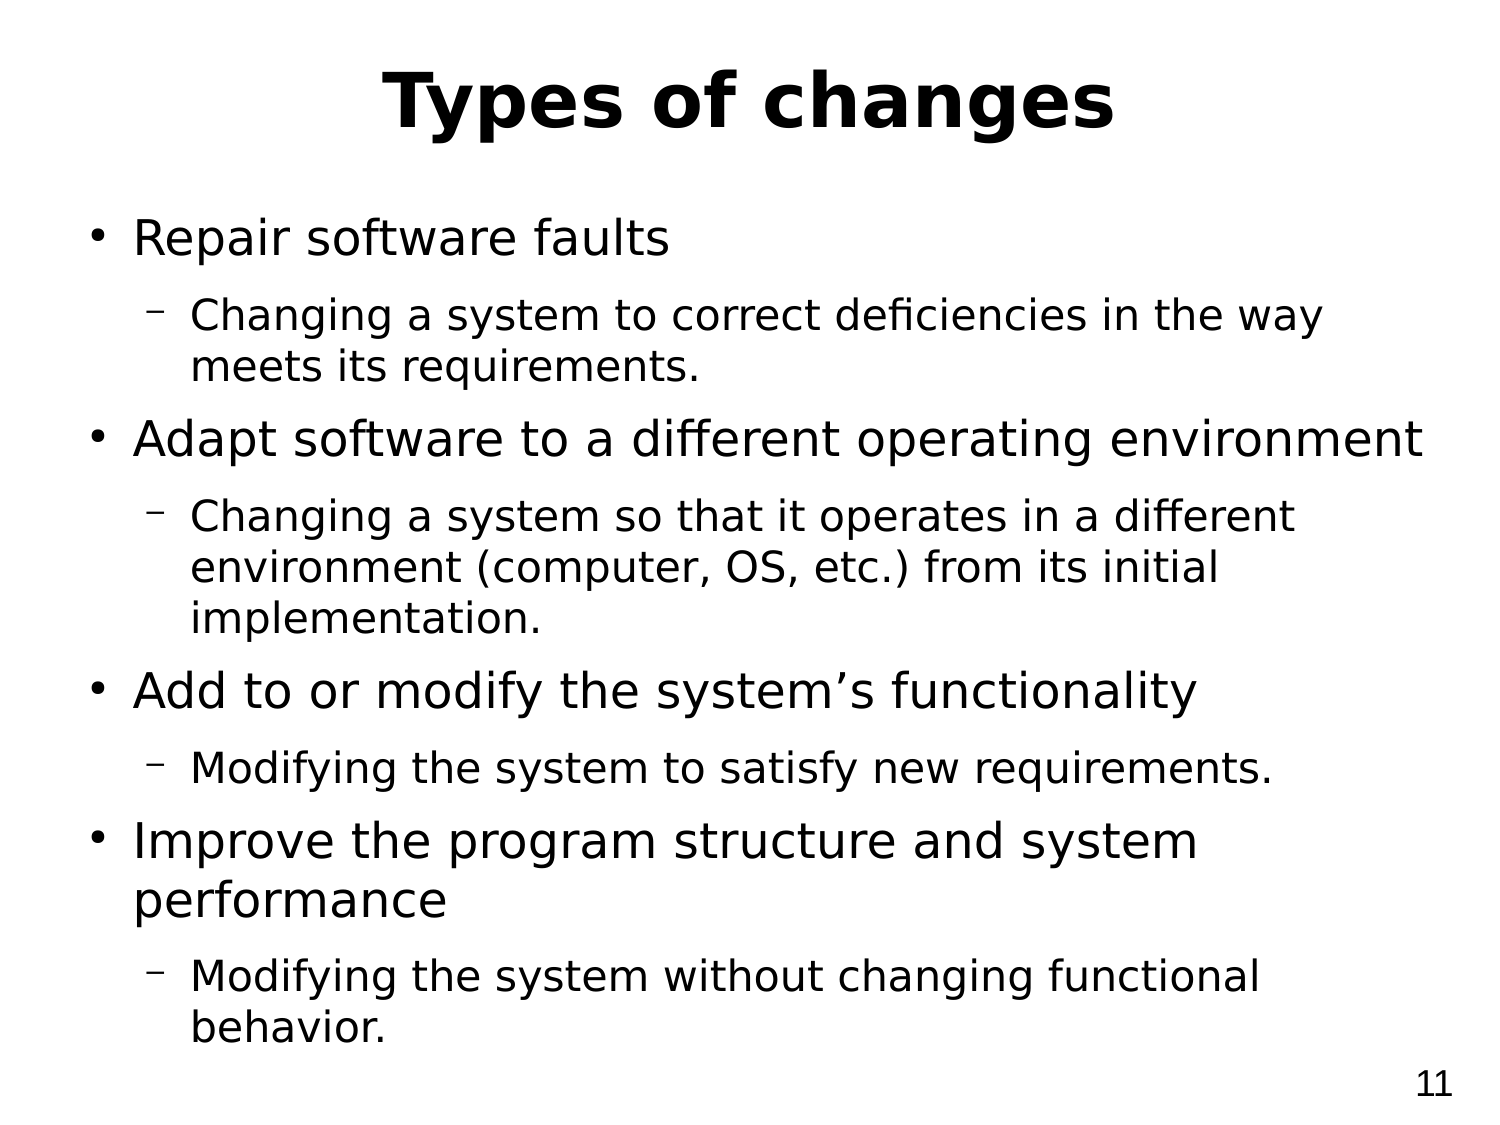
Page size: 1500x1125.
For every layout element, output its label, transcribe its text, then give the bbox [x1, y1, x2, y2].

title Types of changes [75, 44, 1425, 177]
list Repair software faults Changing a system to correct deficiencies in the way meets its requirements. Adapt software to a different operating environment Changing a system so that it operates in a different environment (computer, OS, etc.) from its initial implementation. Add to or modify the system’s functionality Modifying the system to satisfy new requirements. Improve the program structure and system performance Modifying the system without changing functional behavior. [75, 206, 1425, 1093]
